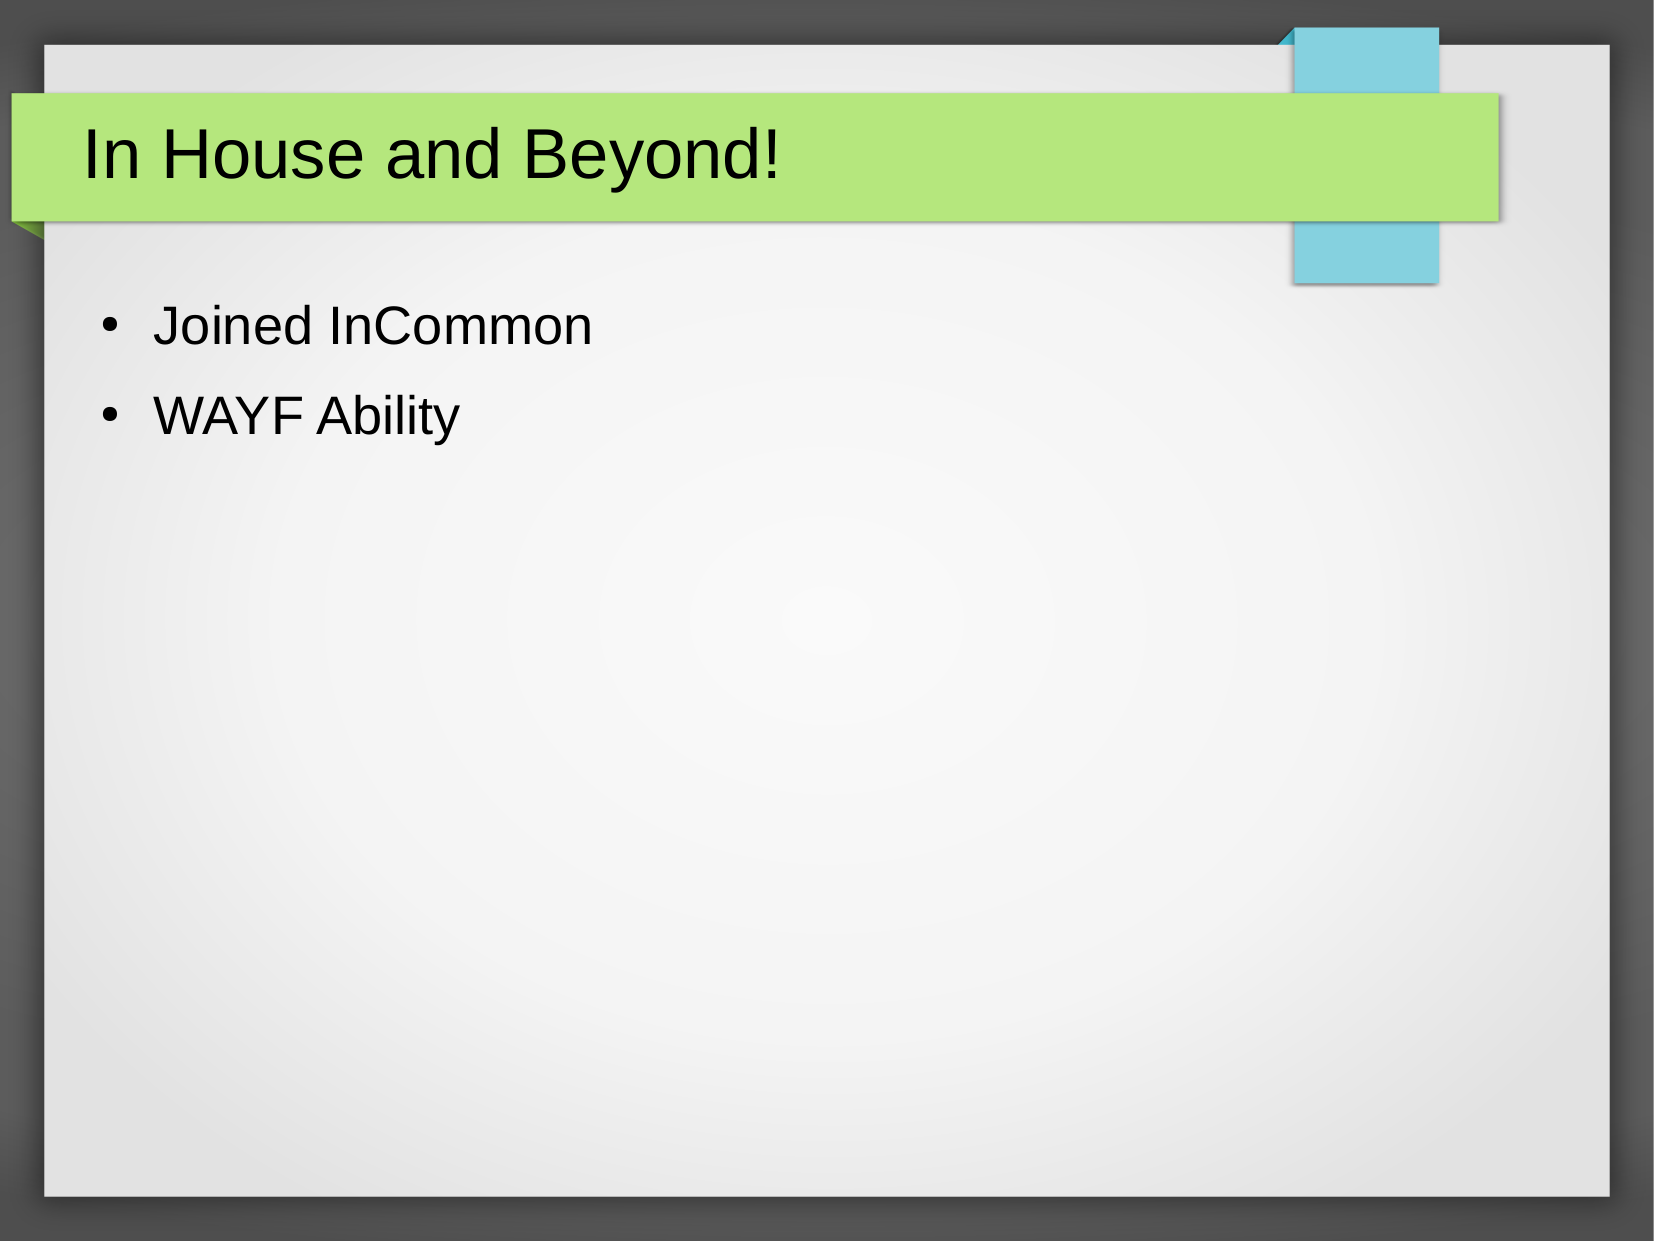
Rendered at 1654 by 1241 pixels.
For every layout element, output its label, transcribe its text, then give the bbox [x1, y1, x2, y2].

list Joined InCommon WAYF Ability [82, 295, 1571, 1015]
picture [0, 0, 1654, 1241]
title In House and Beyond! [82, 94, 1264, 213]
